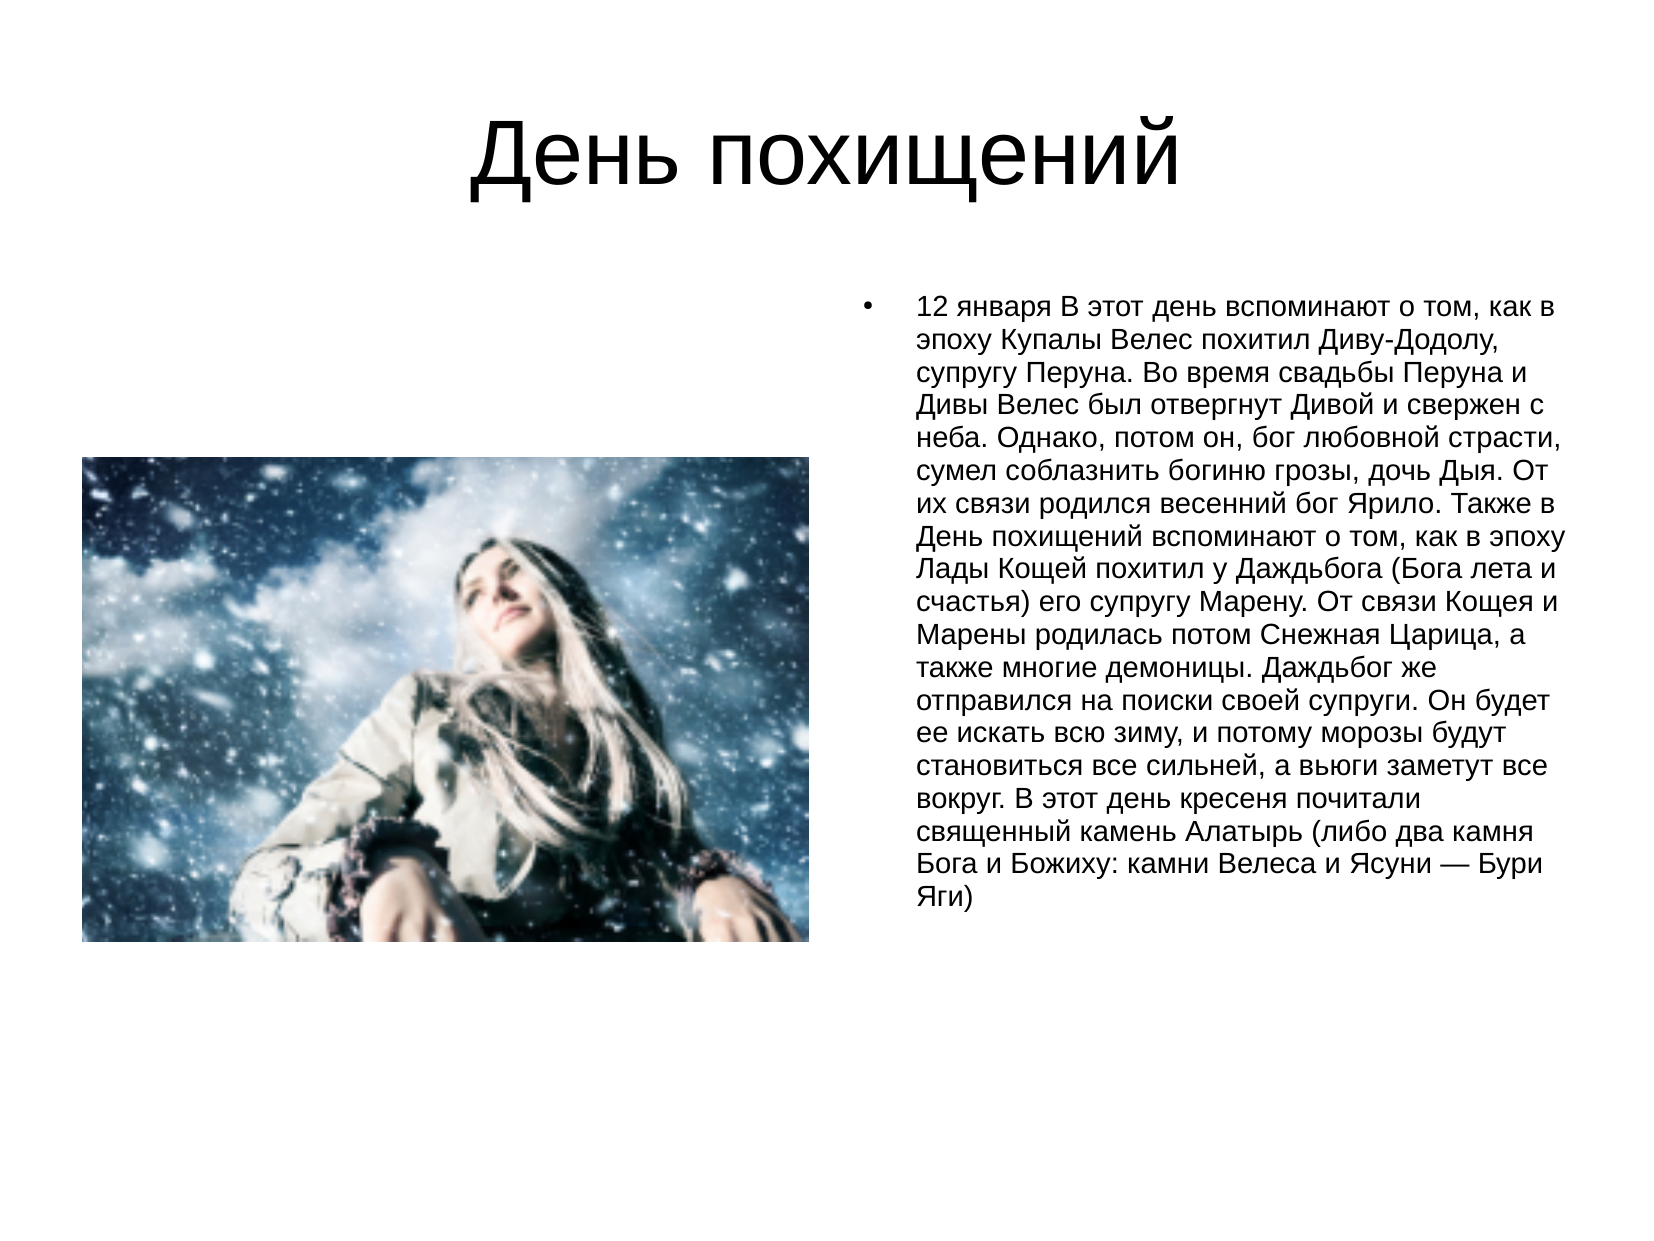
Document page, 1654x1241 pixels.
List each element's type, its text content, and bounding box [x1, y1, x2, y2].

picture [82, 457, 809, 942]
list 12 января В этот день вспоминают о том, как в эпоху Купалы Велес похитил Диву-Додолу, супругу Перуна. Во время свадьбы Перуна и Дивы Велес был отвергнут Дивой и свержен с неба. Однако, потом он, бог любовной страсти, сумел соблазнить богиню грозы, дочь Дыя. От их связи родился весенний бог Ярило. Также в День похищений вспоминают о том, как в эпоху Лады Кощей похитил у Даждьбога (Бога лета и счастья) его супругу Марену. От связи Кощея и Марены родилась потом Снежная Царица, а также многие демоницы. Даждьбог же отправился на поиски своей супруги. Он будет ее искать всю зиму, и потому морозы будут становиться все сильней, а вьюги заметут все вокруг. В этот день кресеня почитали священный камень Алатырь (либо два камня Бога и Божиху: камни Велеса и Ясуни — Бури Яги) [845, 290, 1572, 1109]
title День похищений [82, 49, 1571, 257]
